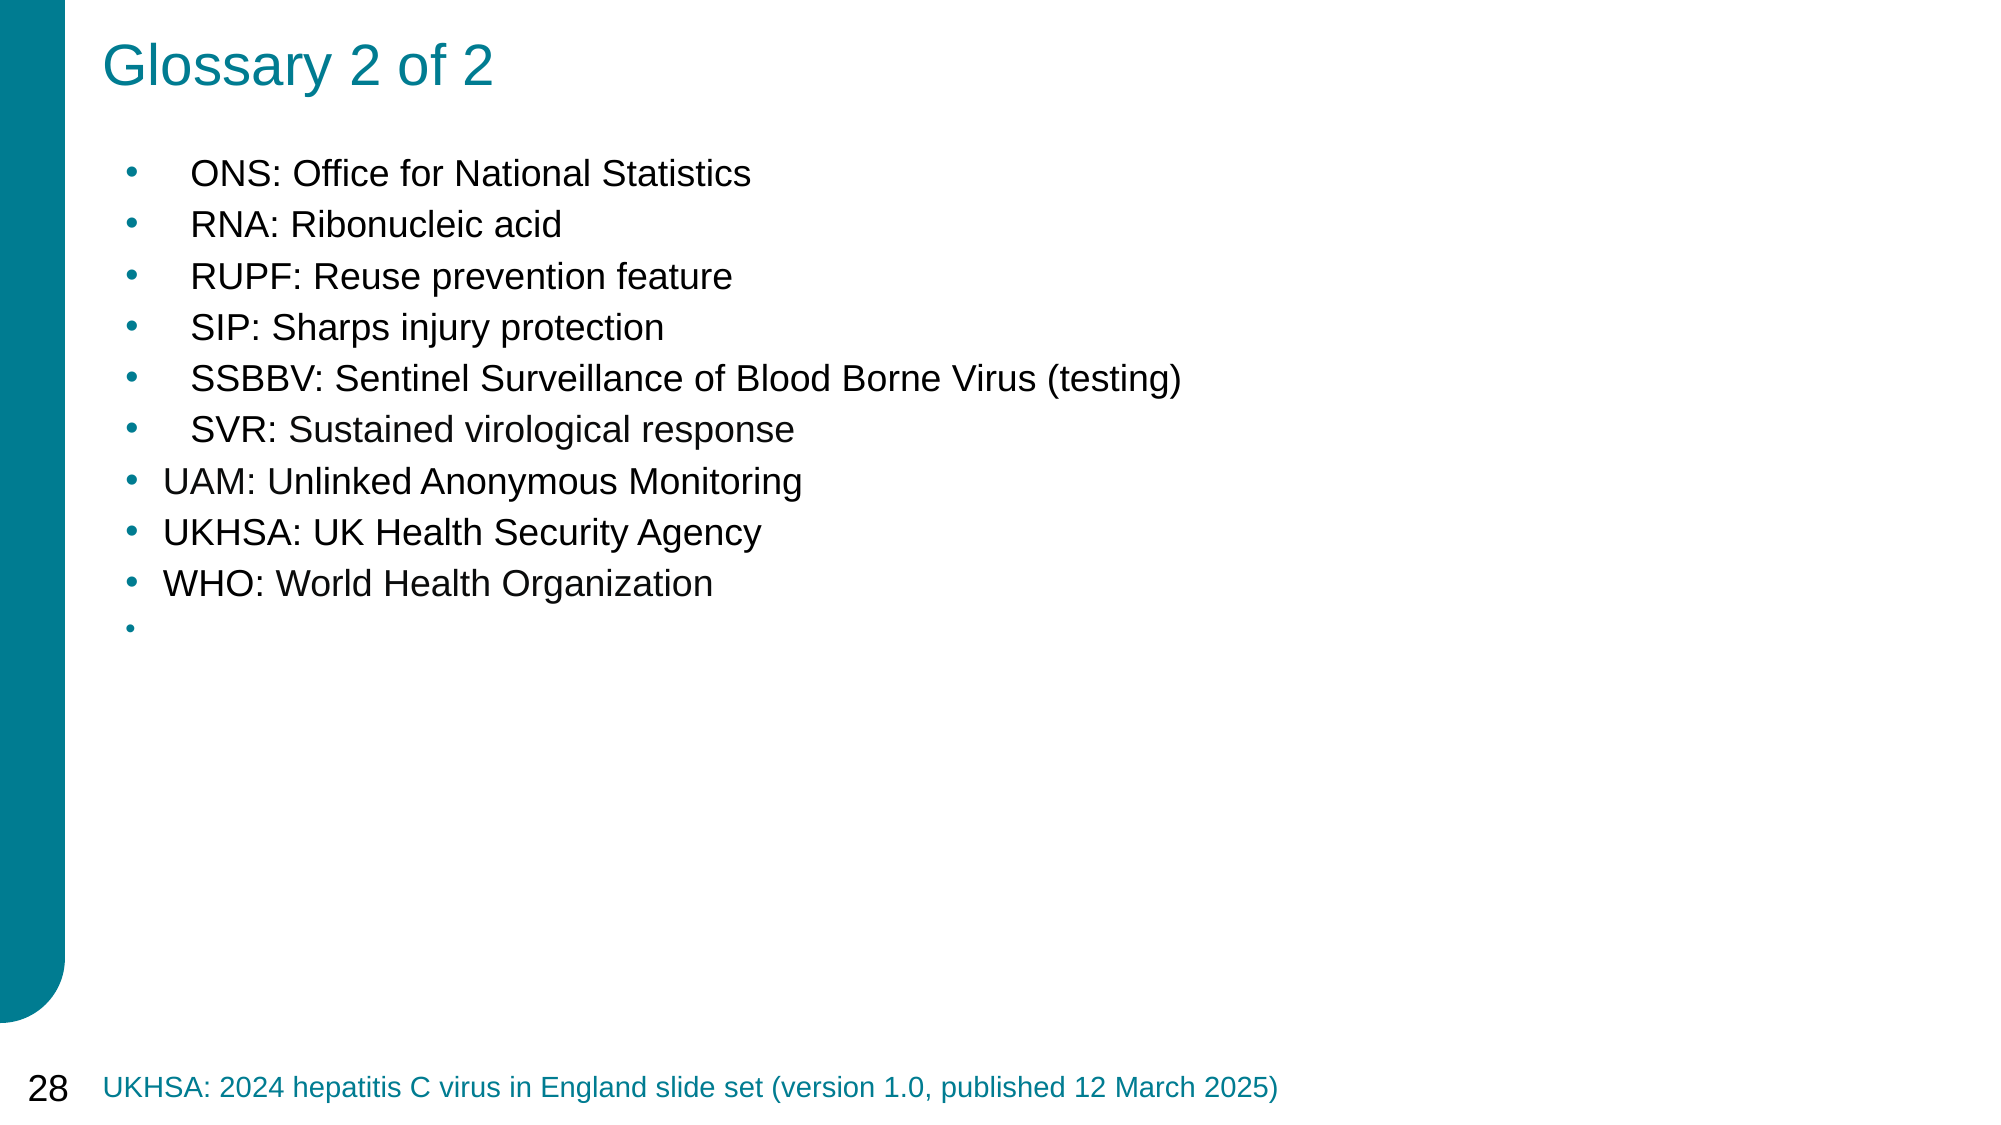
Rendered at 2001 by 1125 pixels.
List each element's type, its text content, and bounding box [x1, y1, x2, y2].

list ONS: Office for National Statistics RNA: Ribonucleic acid RUPF: Reuse prevention feature SIP: Sharps injury protection SSBBV: Sentinel Surveillance of Blood Borne Virus (testing) SVR: Sustained virological response UAM: Unlinked Anonymous Monitoring UKHSA: UK Health Security Agency WHO: World Health Organization [110, 141, 2000, 658]
text_box [12, 1056, 87, 1115]
text_box UKHSA: 2024 hepatitis C virus in England slide set (version 1.0, published 12 March 2025) [87, 1056, 1730, 1116]
title Glossary 2 of 2 [87, 27, 1913, 118]
